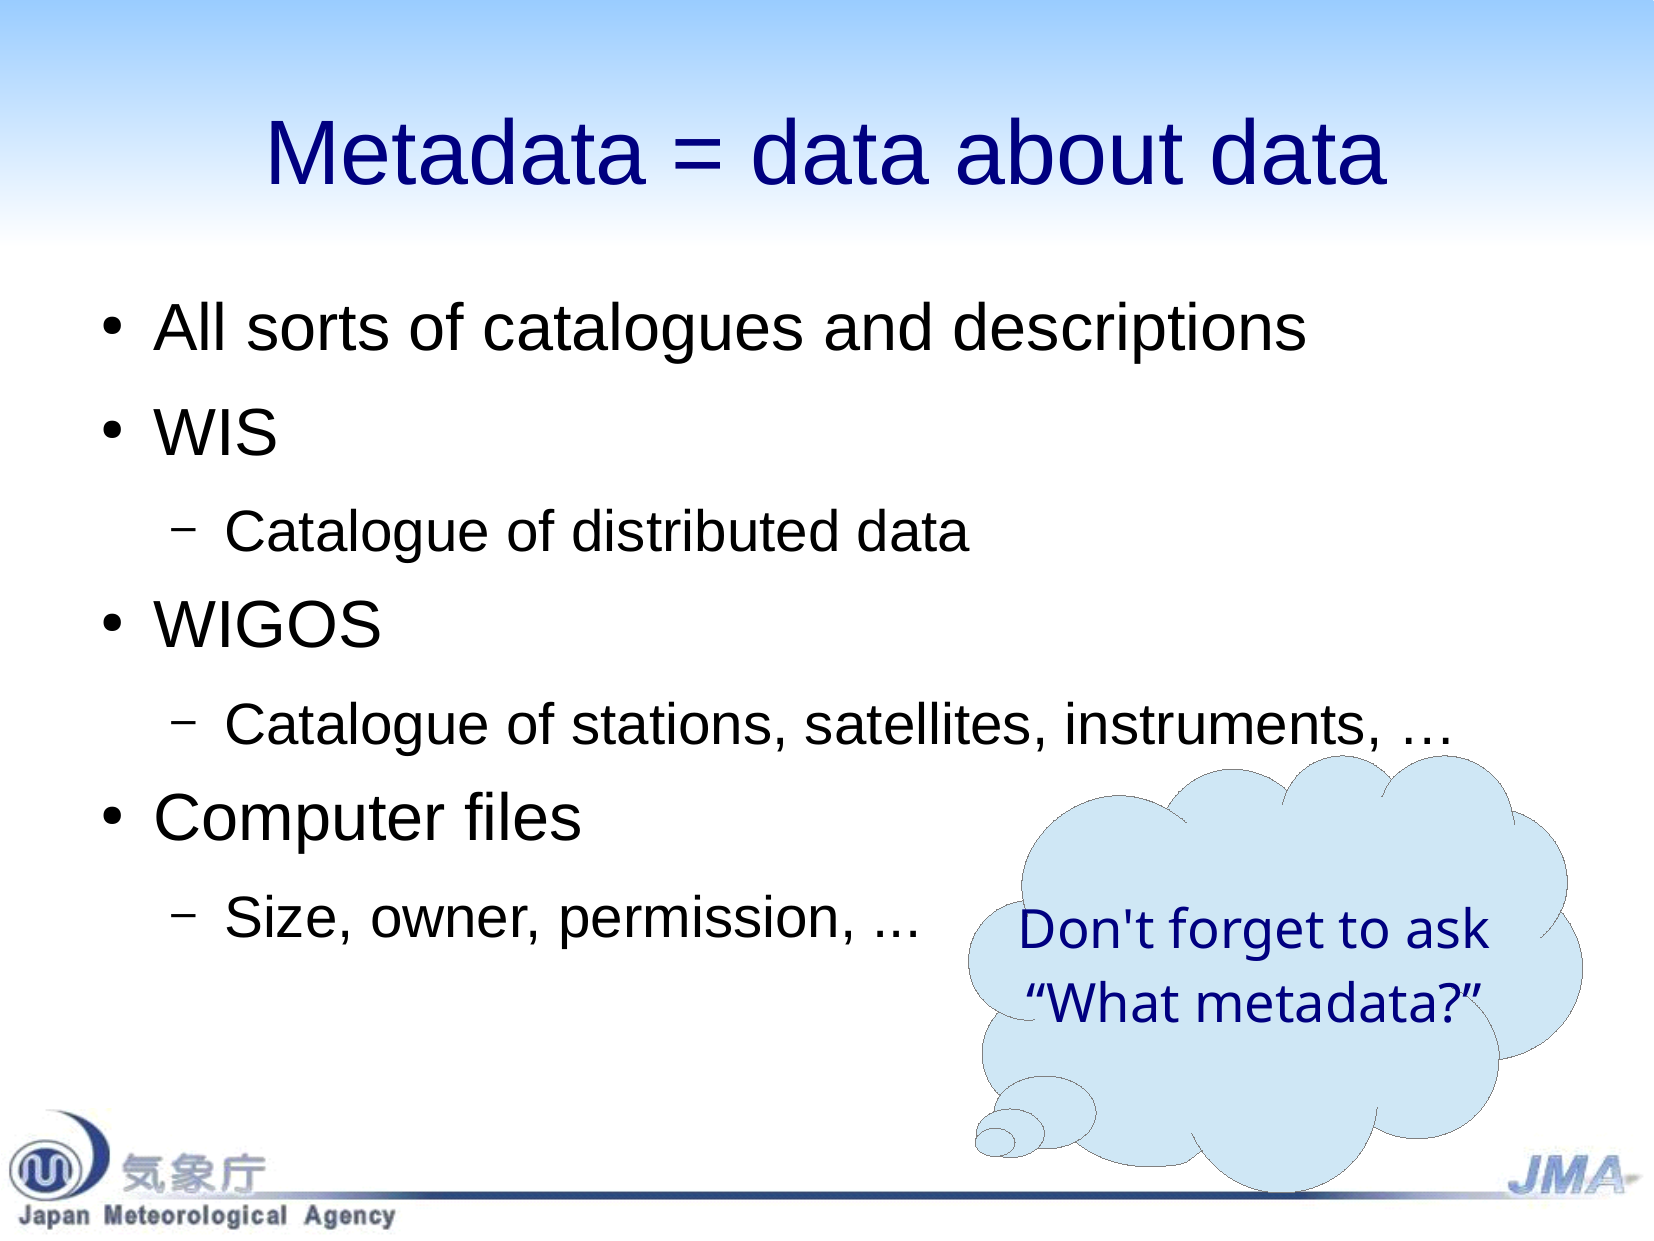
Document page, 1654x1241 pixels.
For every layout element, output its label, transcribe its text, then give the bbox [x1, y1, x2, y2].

picture [1, 1108, 1654, 1241]
title Metadata = data about data [82, 49, 1571, 257]
text_box Don't forget to ask “What metadata?” [968, 755, 1583, 1193]
list All sorts of catalogues and descriptions WIS Catalogue of distributed data WIGOS Catalogue of stations, satellites, instruments, … Computer files Size, owner, permission, ... [82, 290, 1571, 1010]
